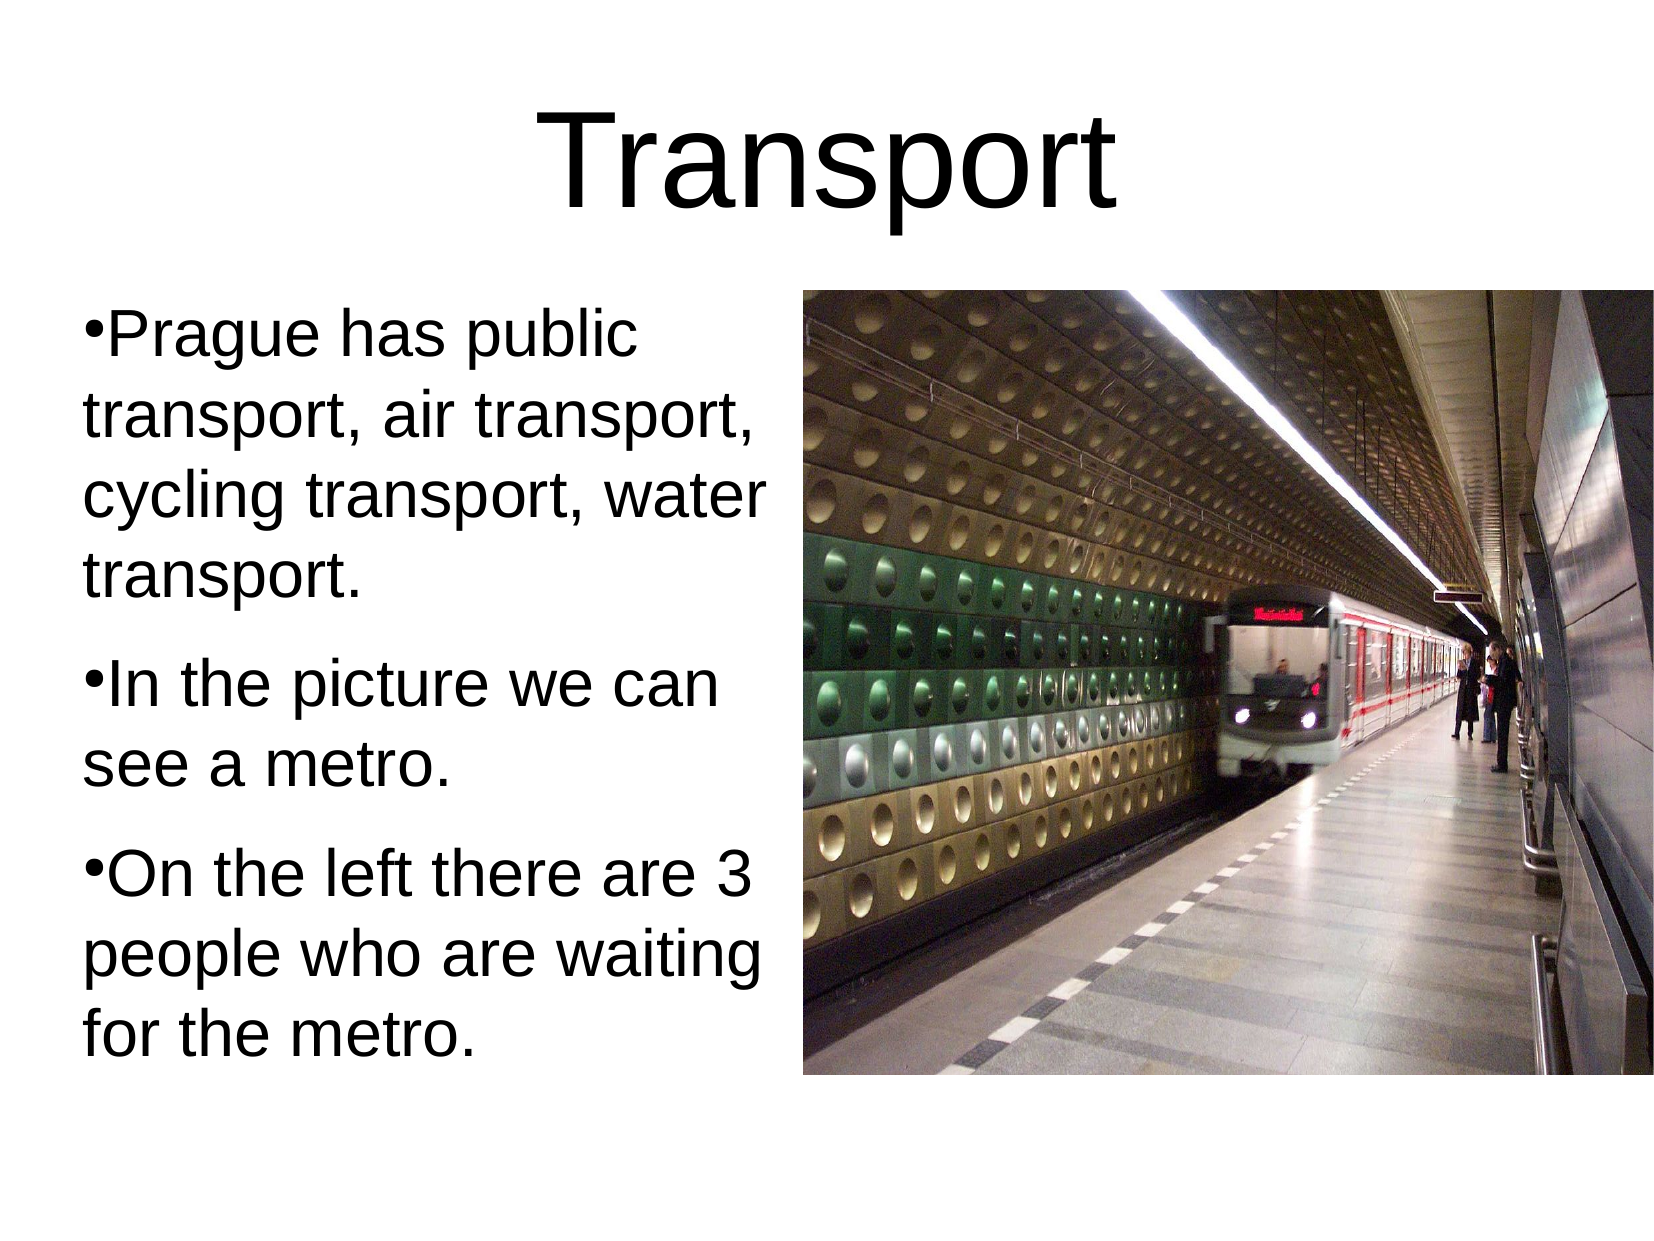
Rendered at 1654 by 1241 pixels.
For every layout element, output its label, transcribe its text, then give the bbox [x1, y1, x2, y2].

list Prague has public transport, air transport, cycling transport, water transport. In the picture we can see a metro. On the left there are 3 people who are waiting for the metro. [82, 290, 809, 1109]
picture [803, 290, 1654, 1075]
title Transport [82, 59, 1571, 246]
